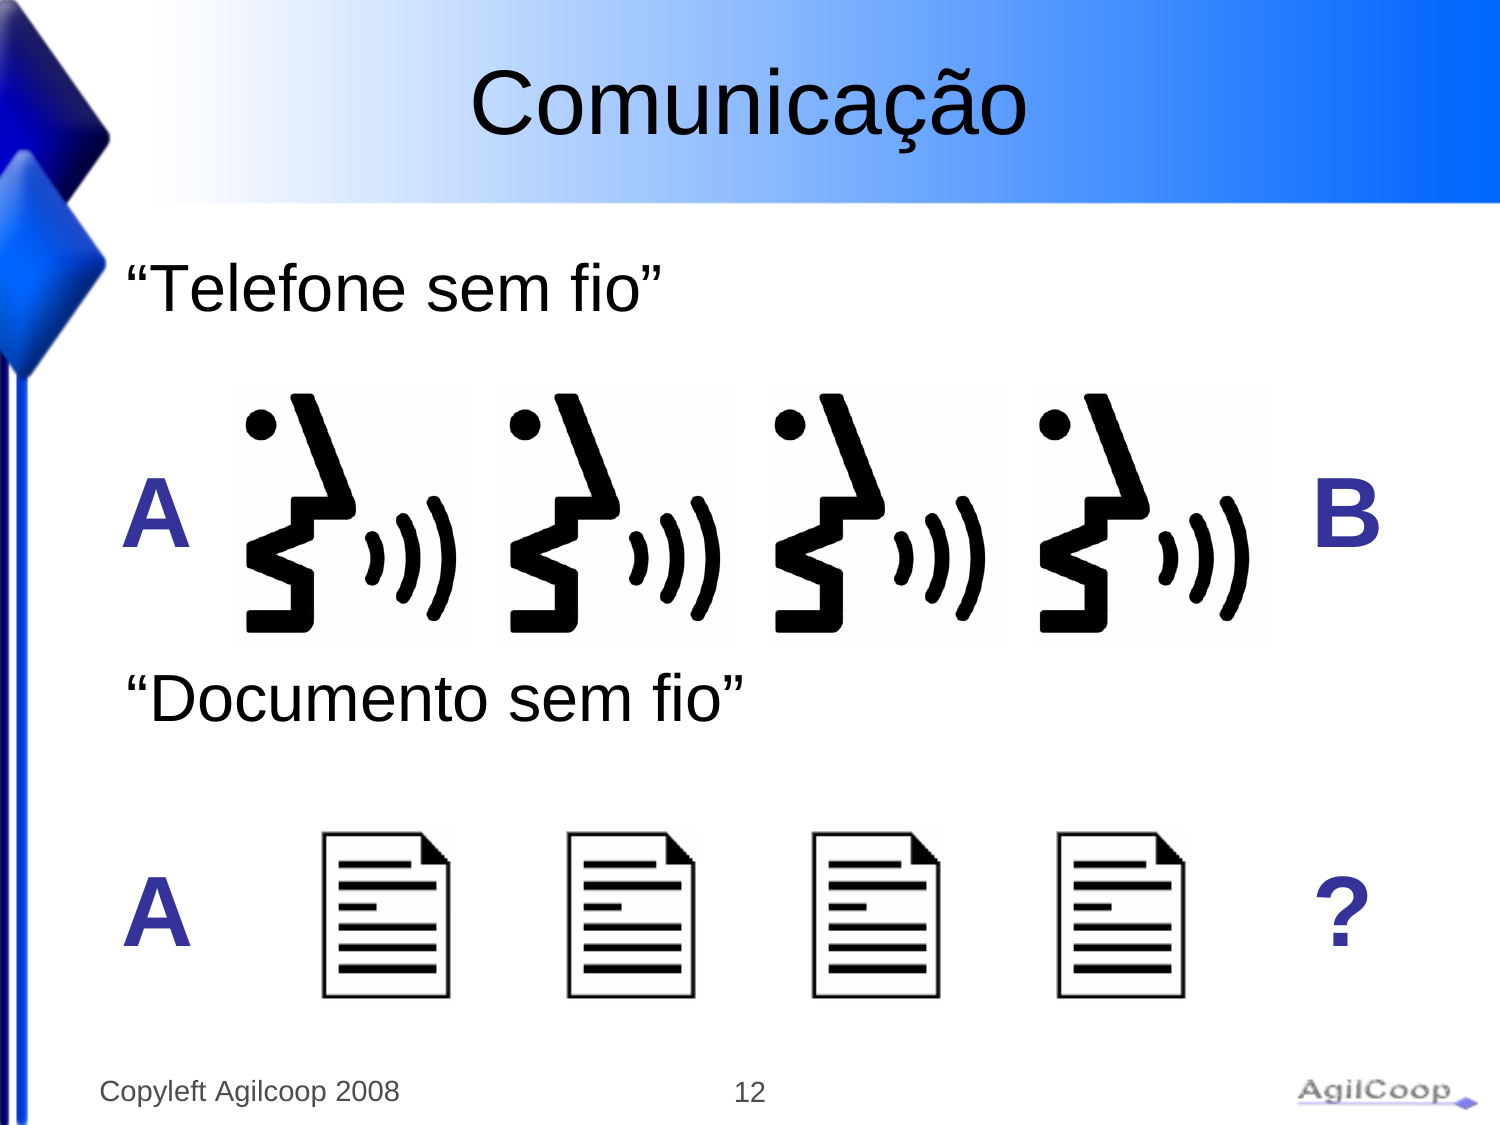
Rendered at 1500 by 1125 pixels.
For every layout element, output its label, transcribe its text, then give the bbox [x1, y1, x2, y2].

text_box ? [1297, 848, 1389, 976]
text_box A [105, 449, 208, 577]
text_box A [106, 848, 209, 976]
text_box B [1296, 449, 1399, 577]
list “Telefone sem fio” “Documento sem fio” [112, 243, 1425, 1006]
picture [0, 0, 1500, 1125]
title Comunicação [75, 8, 1426, 197]
